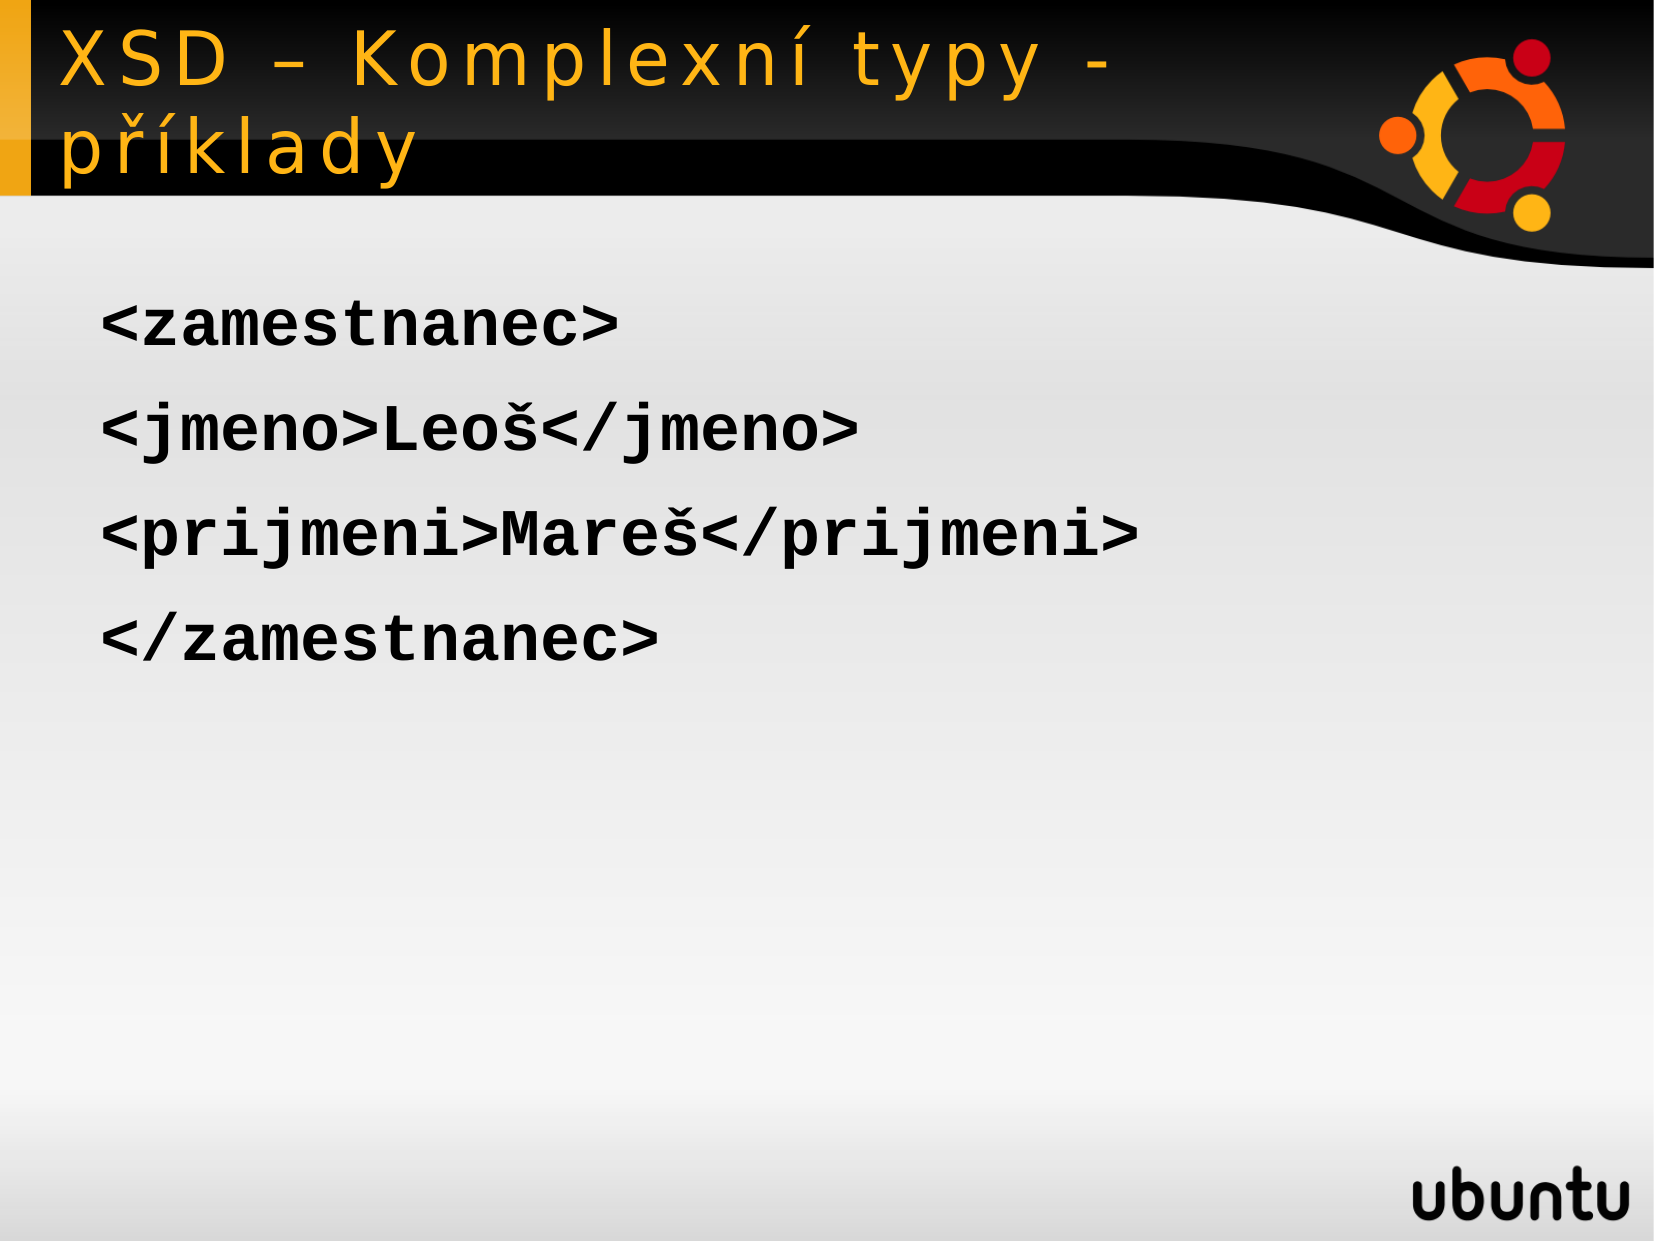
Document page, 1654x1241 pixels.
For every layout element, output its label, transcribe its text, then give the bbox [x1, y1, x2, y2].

title XSD – Komplexní typy - příklady [59, 16, 1270, 191]
list <zamestnanec> <jmeno>Leoš</jmeno> <prijmeni>Mareš</prijmeni> </zamestnanec> [82, 290, 1571, 1109]
picture [0, 0, 1654, 1241]
